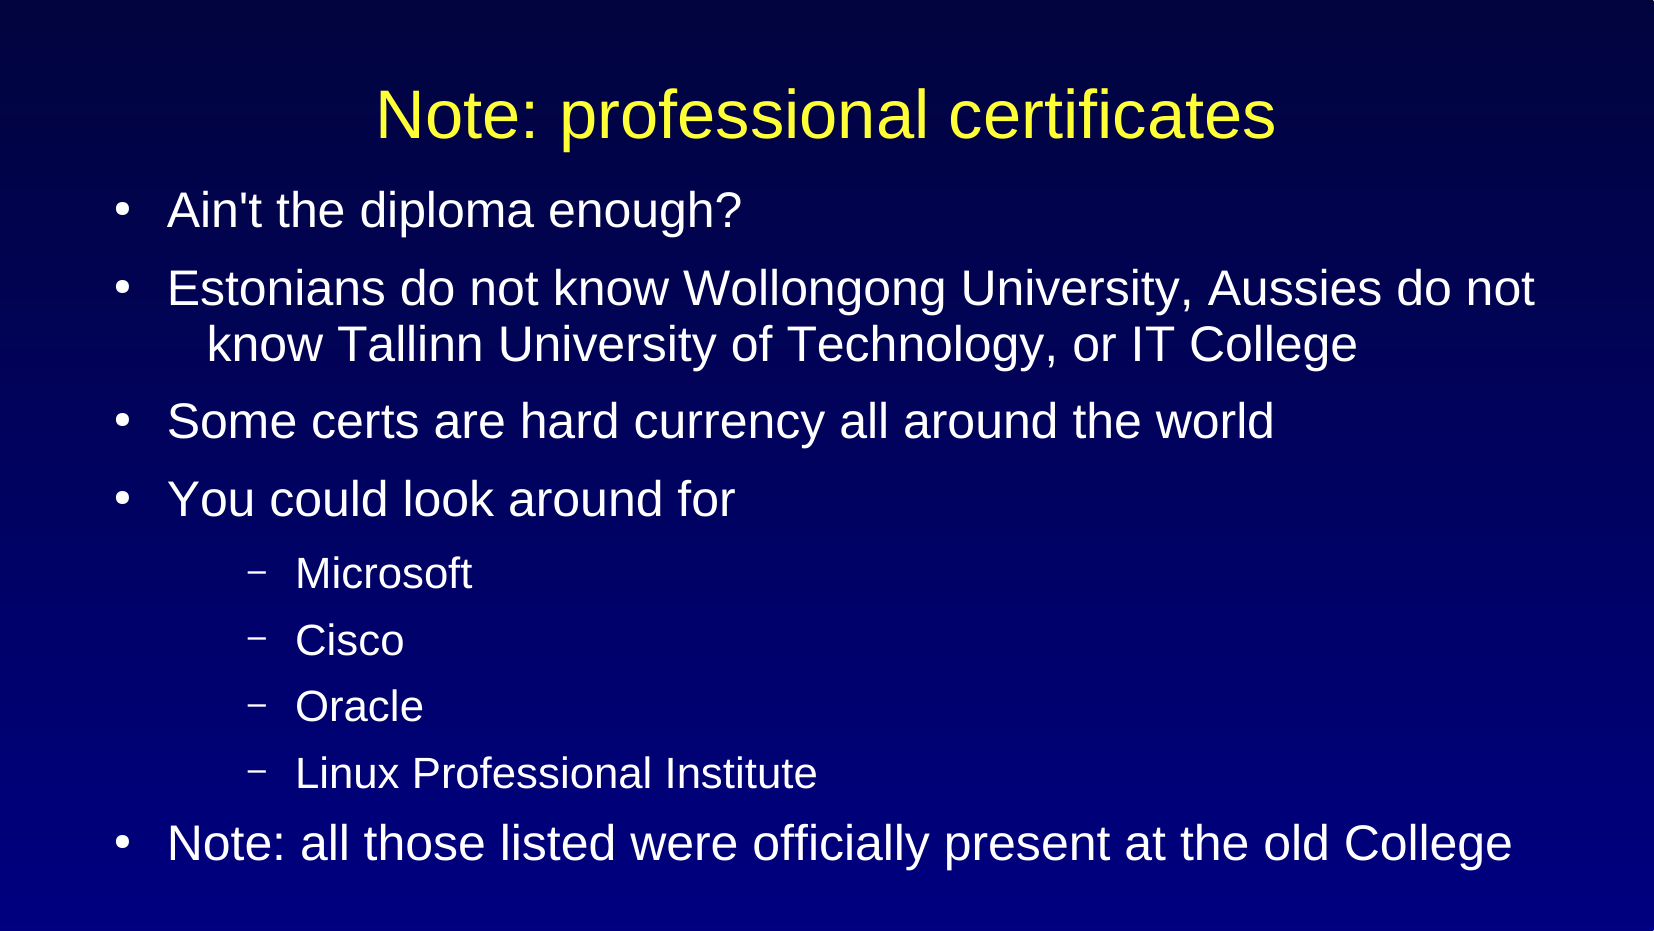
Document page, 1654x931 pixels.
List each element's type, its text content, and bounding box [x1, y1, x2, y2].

title Note: professional certificates [82, 37, 1571, 182]
list Ain't the diploma enough? Estonians do not know Wollongong University, Aussies do not know Tallinn University of Technology, or IT College Some certs are hard currency all around the world You could look around for Microsoft Cisco Oracle Linux Professional Institute Note: all those listed were officially present at the old College [82, 182, 1571, 871]
